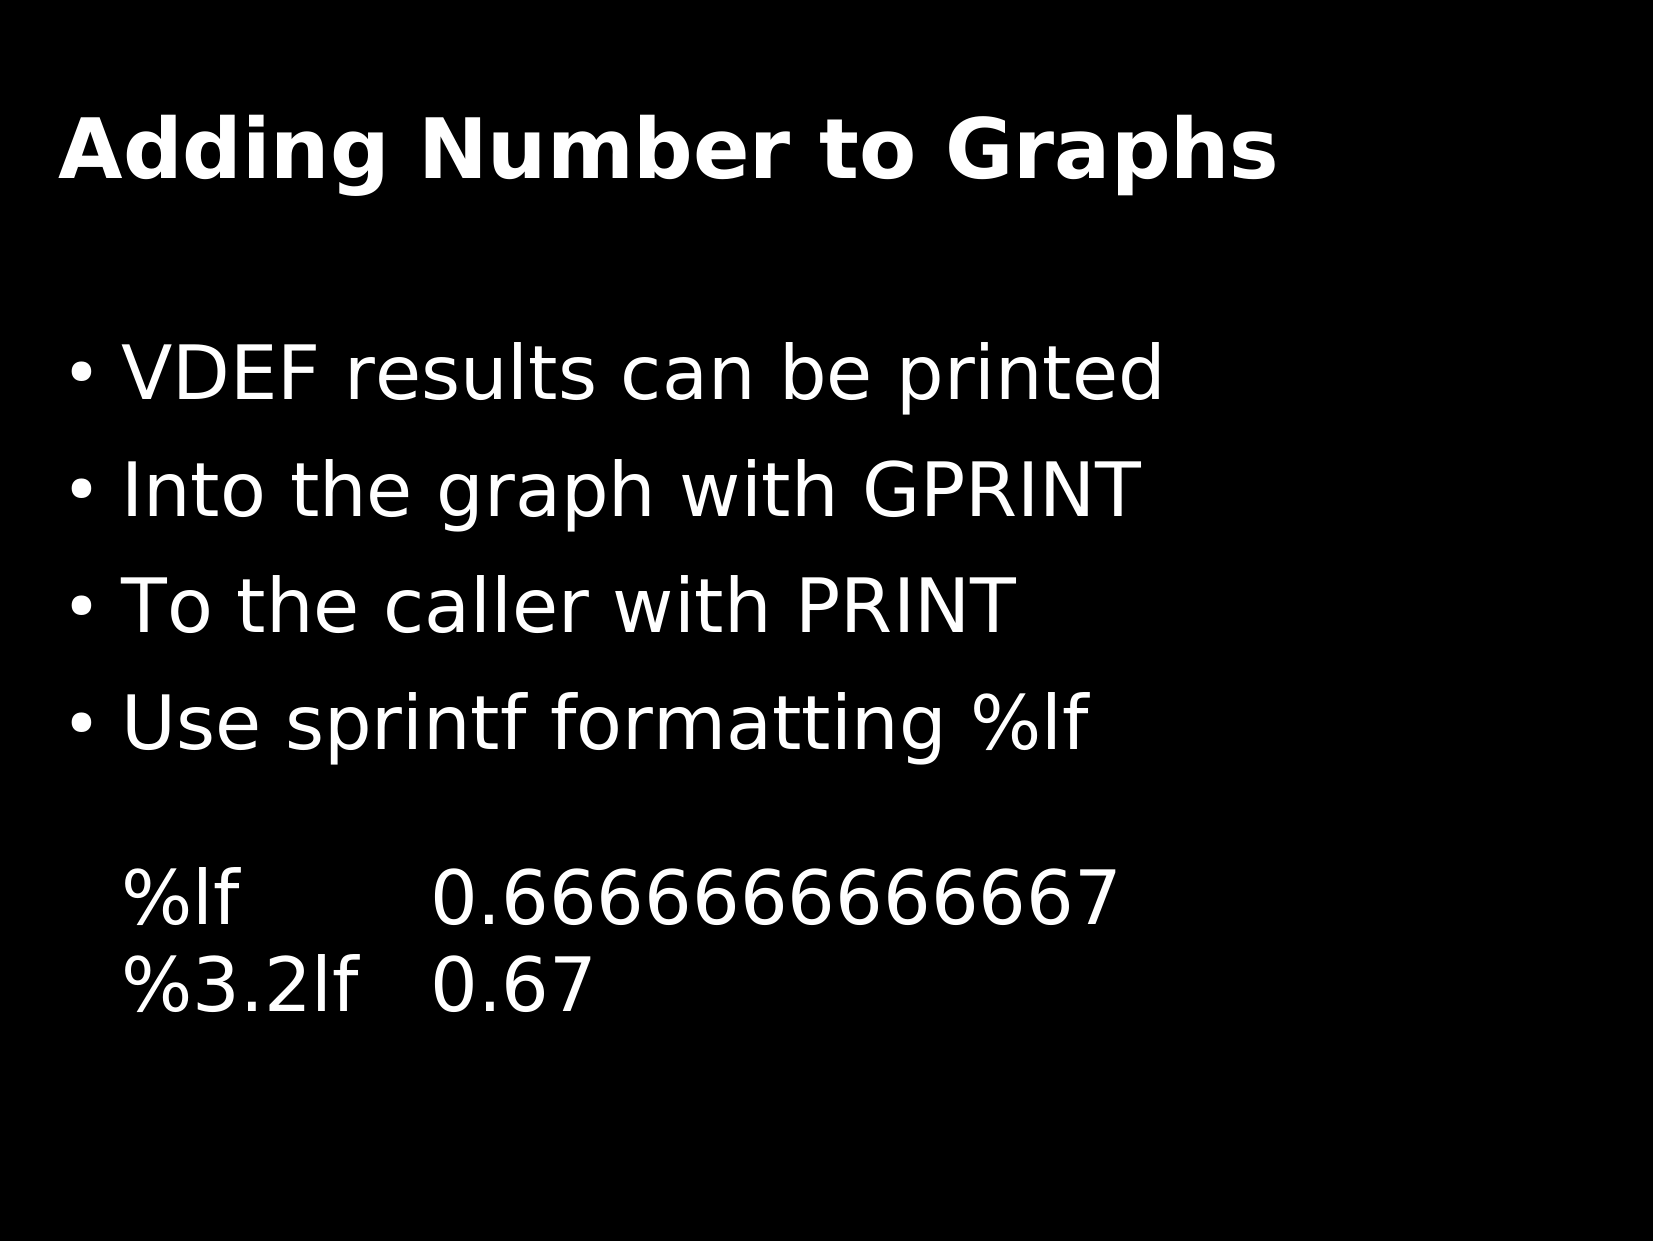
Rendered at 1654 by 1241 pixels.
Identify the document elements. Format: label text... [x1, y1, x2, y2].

list VDEF results can be printed Into the graph with GPRINT To the caller with PRINT Use sprintf formatting %lf %lf 0.6666666666667 %3.2lf 0.67 [50, 329, 1571, 1099]
title Adding Number to Graphs [59, 75, 1607, 225]
